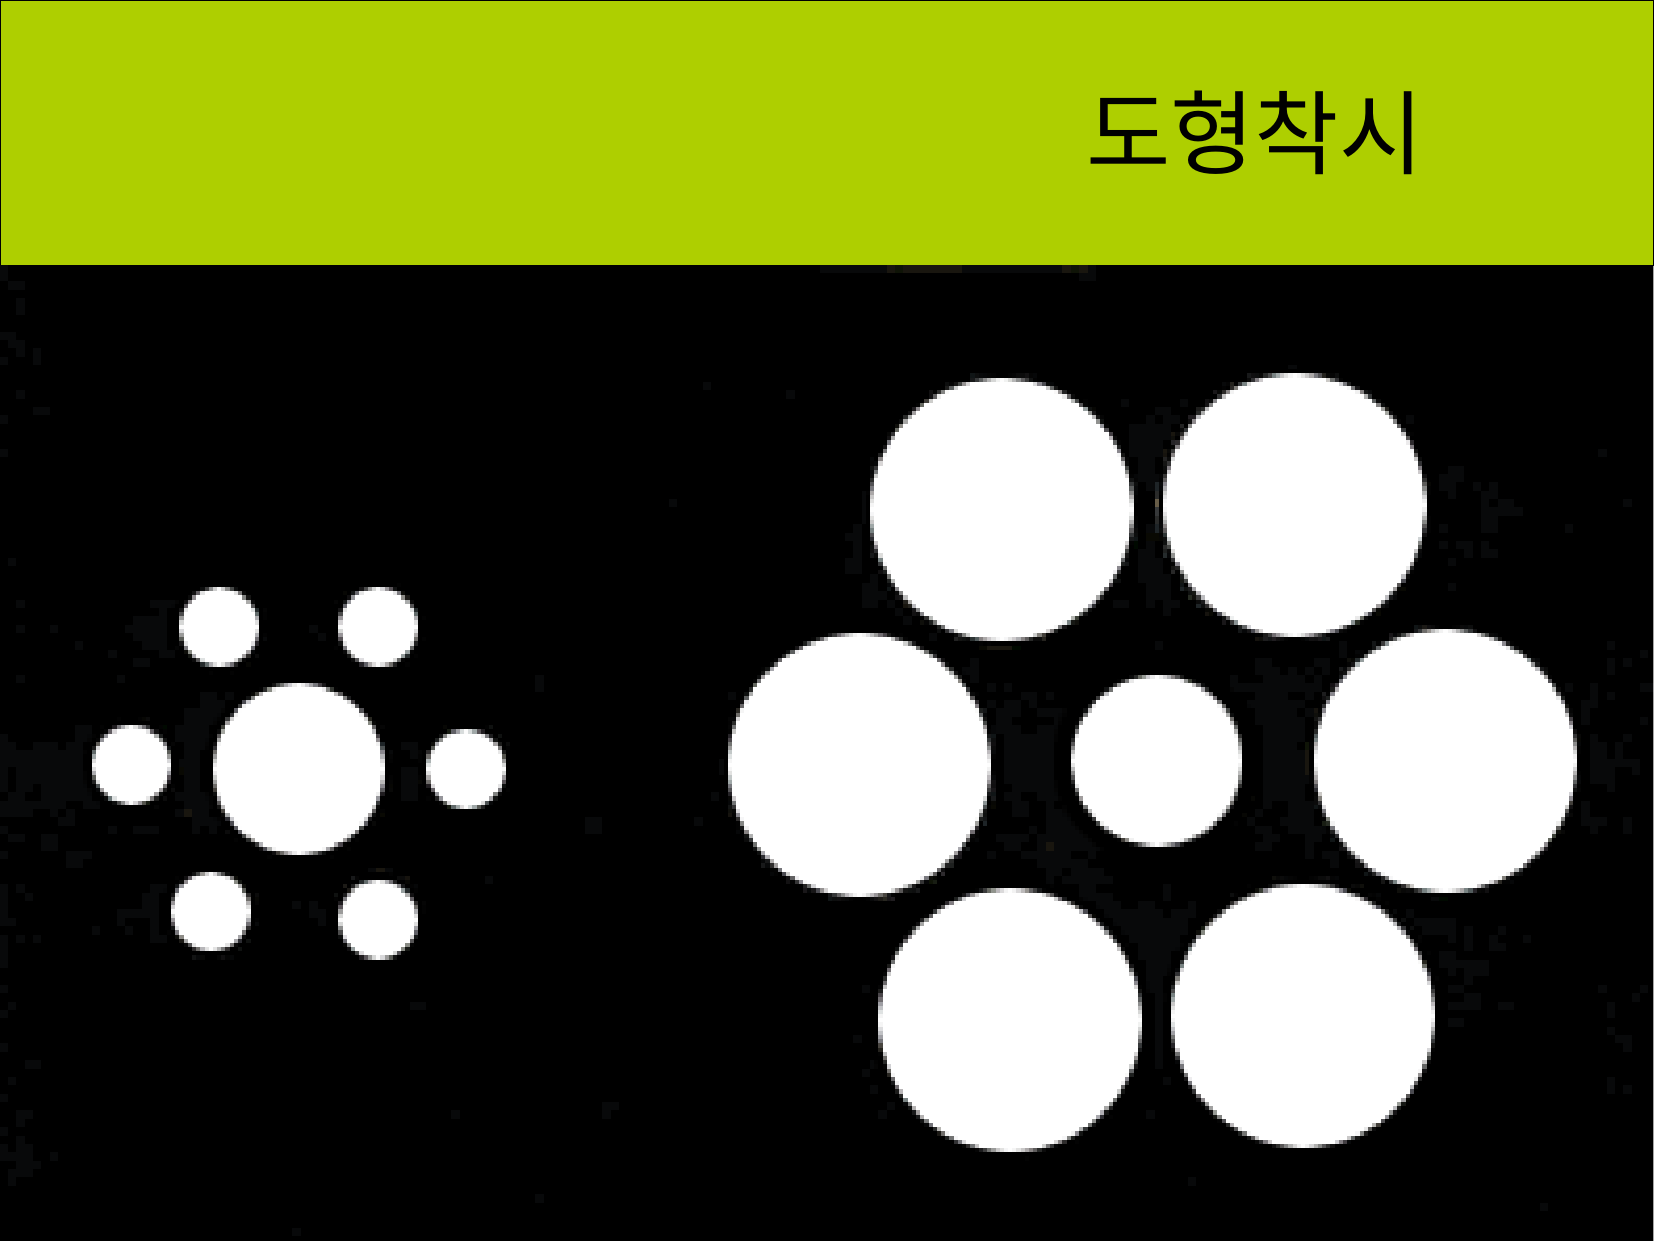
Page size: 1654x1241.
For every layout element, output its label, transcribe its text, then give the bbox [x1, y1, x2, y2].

picture [0, 265, 1654, 1241]
title 도형착시 [885, 49, 1625, 207]
